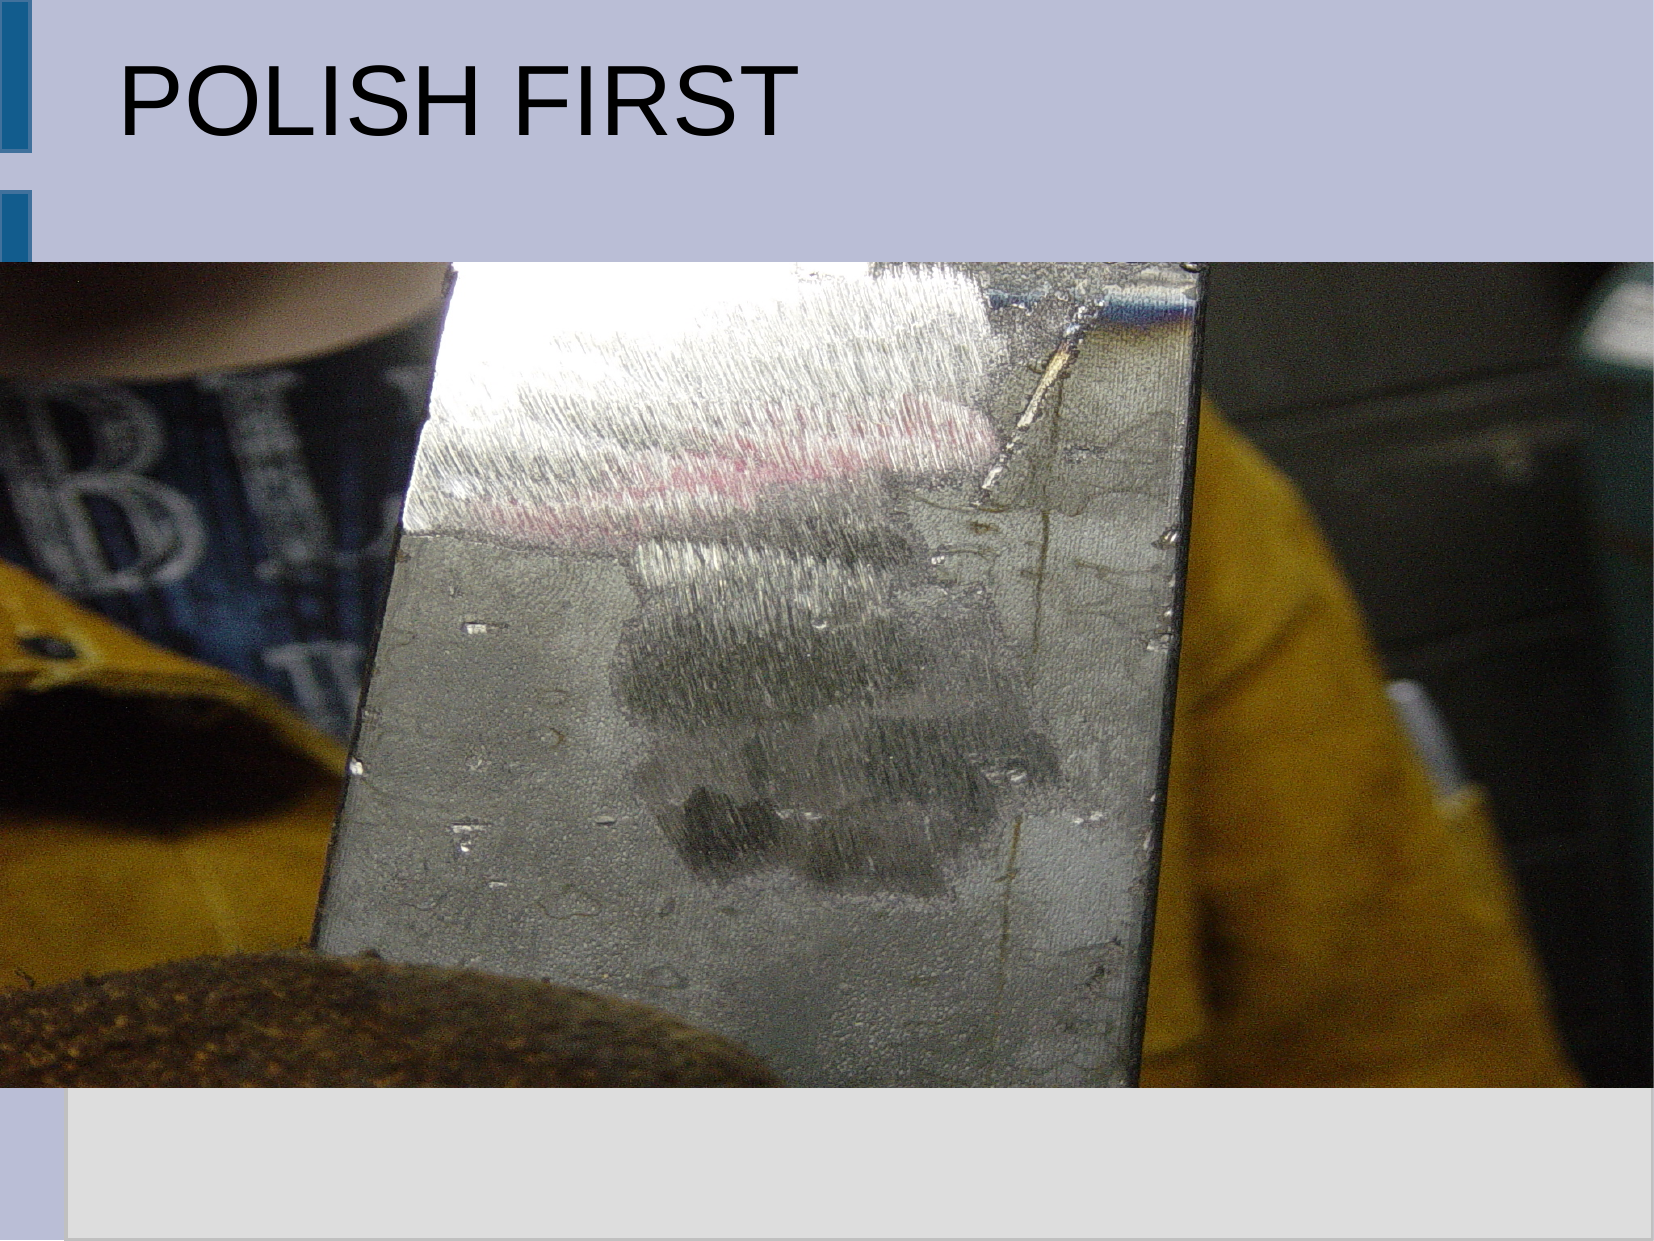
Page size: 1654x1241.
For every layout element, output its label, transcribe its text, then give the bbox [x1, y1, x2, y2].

picture [0, 262, 1654, 1126]
text_box POLISH FIRST [75, 37, 1613, 165]
